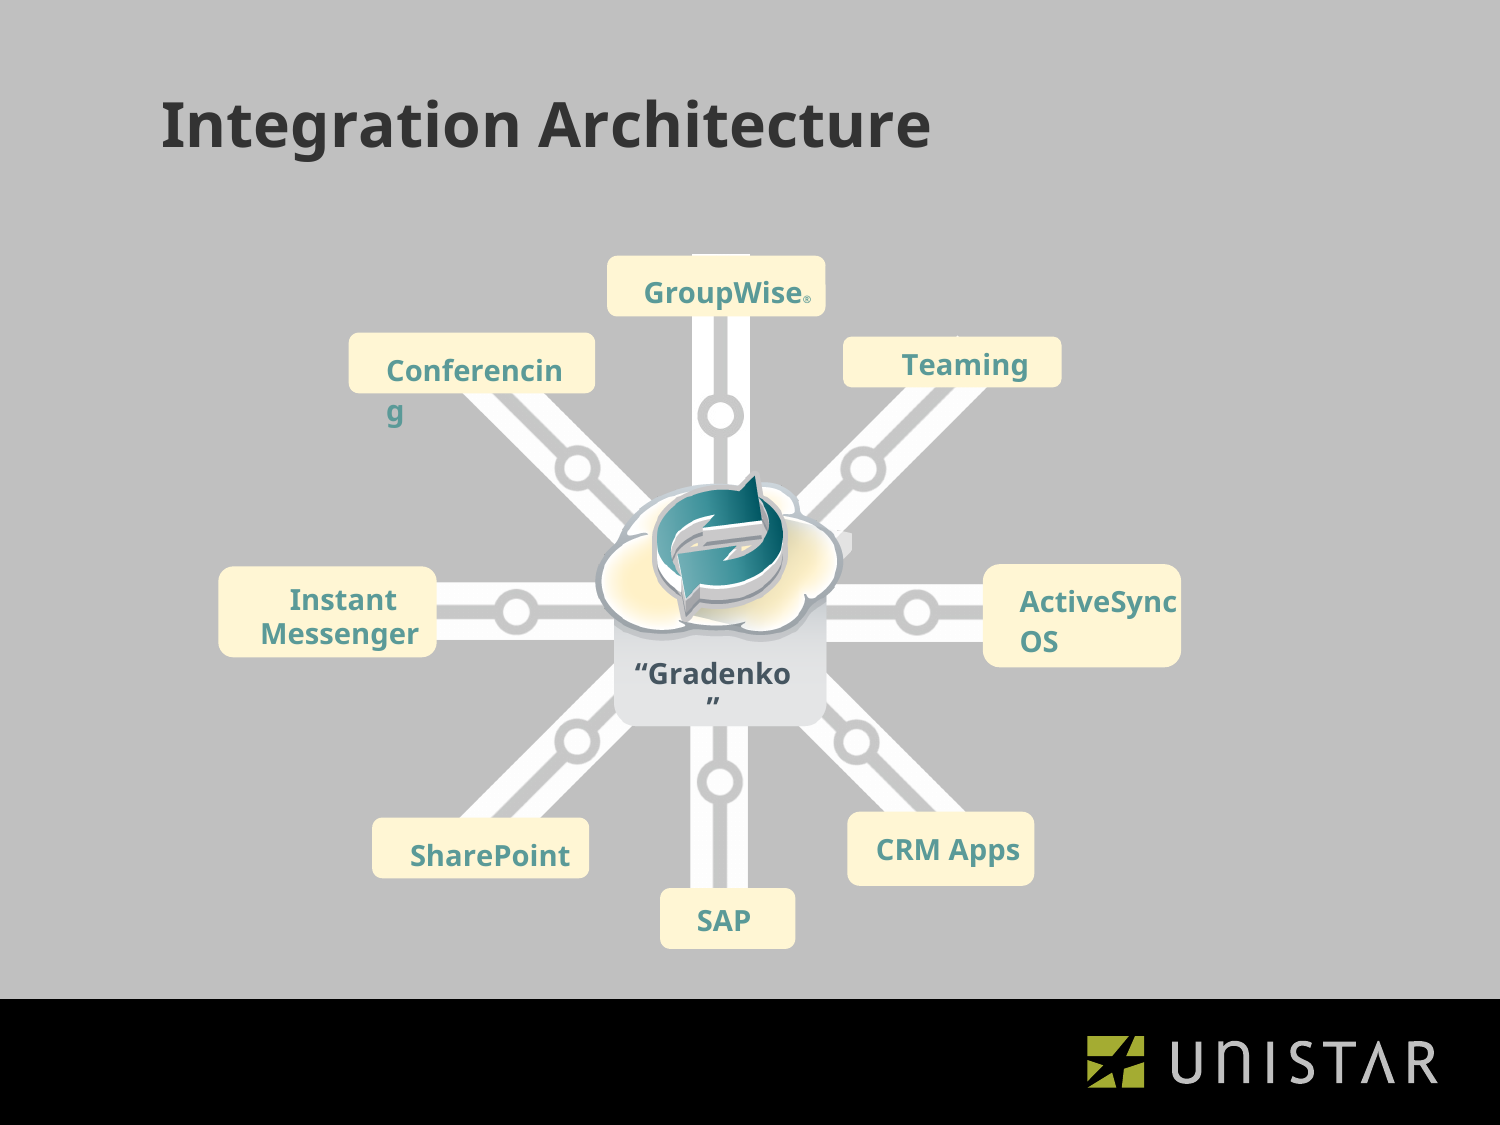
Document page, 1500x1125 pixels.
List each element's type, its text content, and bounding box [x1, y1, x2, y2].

text_box GroupWise® [628, 264, 827, 317]
text_box [348, 332, 596, 394]
text_box SharePoint [395, 828, 614, 880]
text_box [843, 336, 1059, 388]
text_box Conferencing [371, 343, 591, 395]
text_box CRM Apps [861, 822, 1063, 876]
text_box SAP [682, 892, 790, 945]
text_box [607, 255, 826, 317]
title Integration Architecture [161, 41, 1383, 205]
picture [443, 317, 986, 888]
text_box ActiveSync OS [1004, 573, 1239, 655]
text_box [218, 566, 436, 658]
text_box [372, 817, 590, 879]
text_box [847, 811, 1035, 886]
text_box “Gradenko” [620, 650, 818, 717]
text_box [660, 888, 796, 949]
text_box Instant Messenger [245, 576, 443, 660]
text_box [982, 564, 1181, 668]
text_box Teaming [886, 337, 1063, 385]
